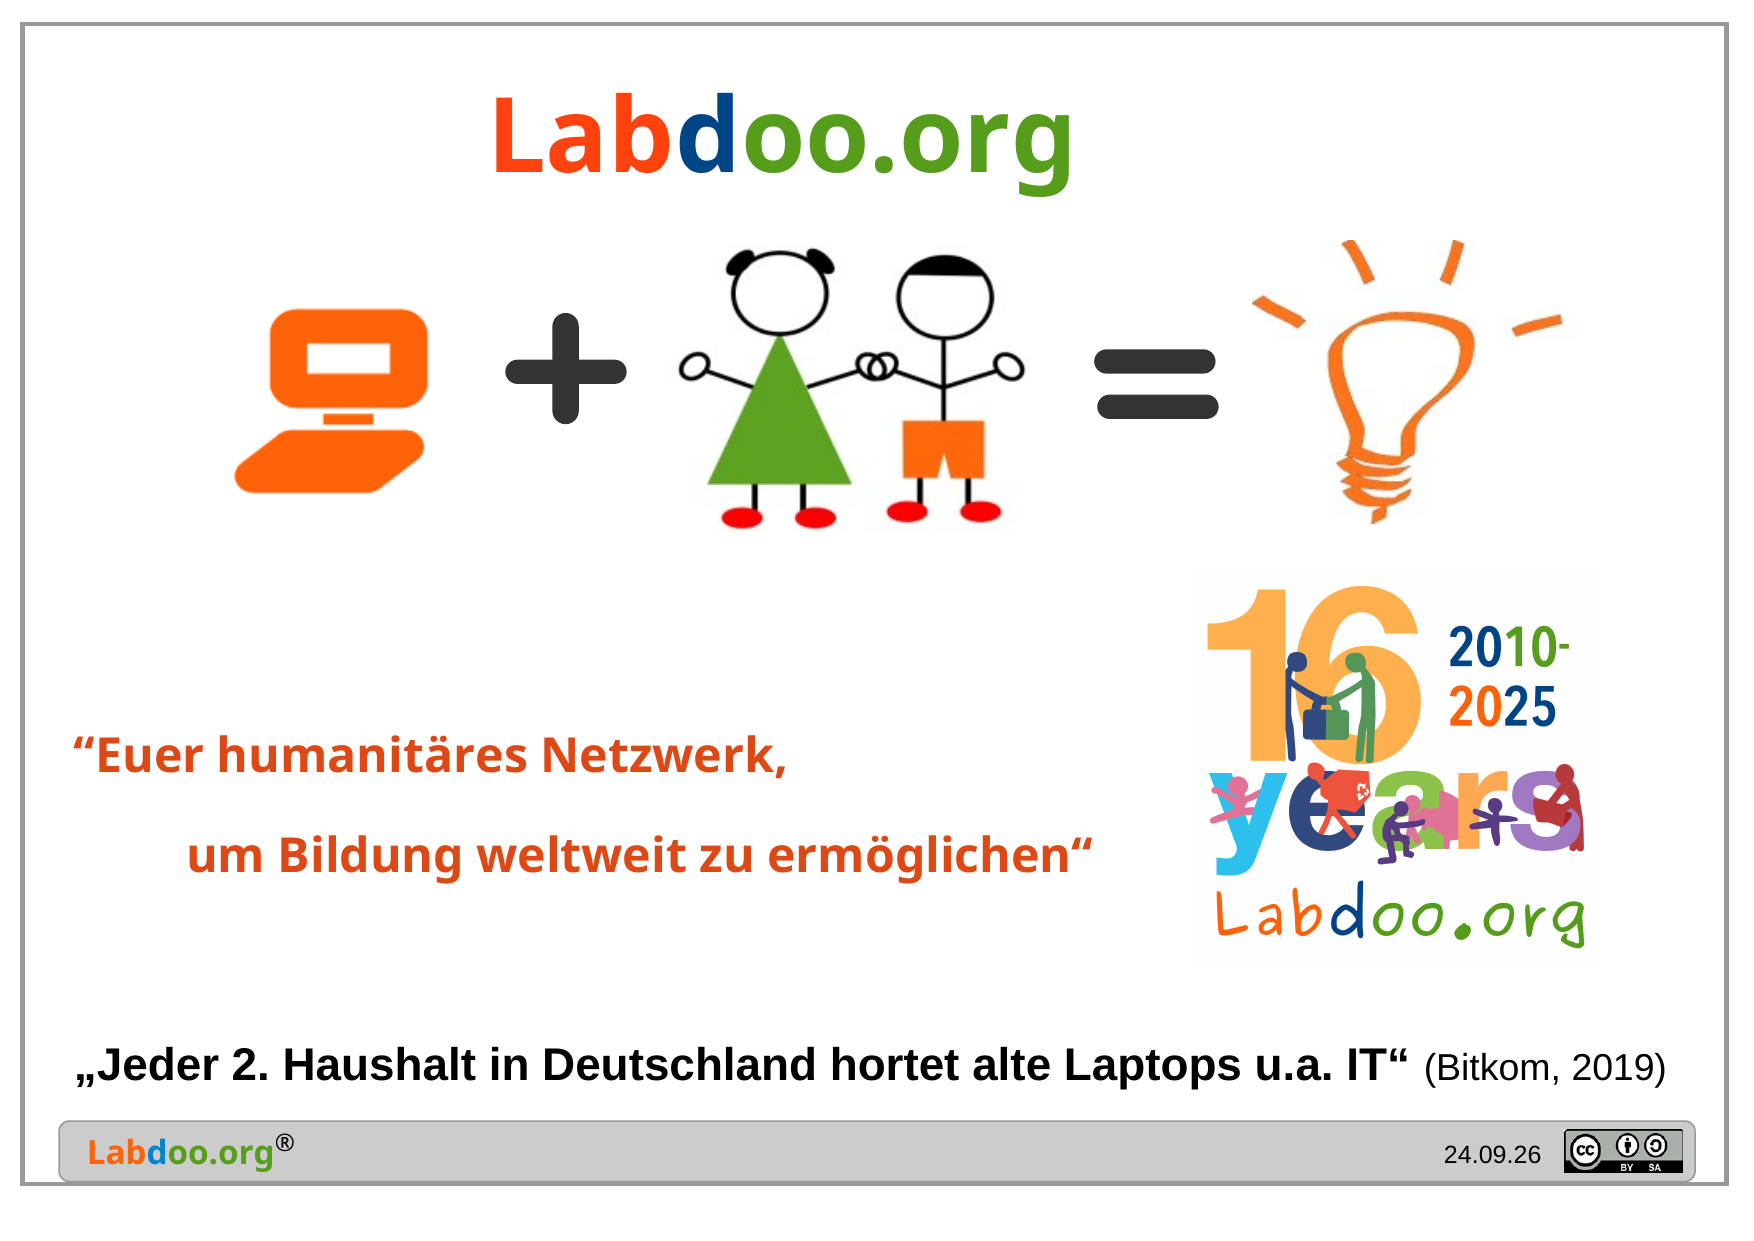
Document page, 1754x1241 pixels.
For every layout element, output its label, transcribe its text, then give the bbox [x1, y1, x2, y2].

text_box [1094, 349, 1216, 374]
text_box “Euer humanitäres Netzwerk, um Bildung weltweit zu ermöglichen“ [59, 708, 1749, 1016]
picture [1252, 240, 1580, 524]
picture [667, 232, 1040, 532]
text_box Labdoo.org [472, 60, 1277, 201]
text_box Labdoo.org® [72, 1098, 355, 1177]
text_box „Jeder 2. Haushalt in Deutschland hortet alte Laptops u.a. IT“ (Bitkom, 2019) [59, 1027, 1689, 1098]
picture [1192, 566, 1595, 969]
picture [225, 301, 454, 500]
picture [1564, 1129, 1683, 1173]
text_box [1097, 394, 1219, 419]
text_box [505, 312, 627, 425]
